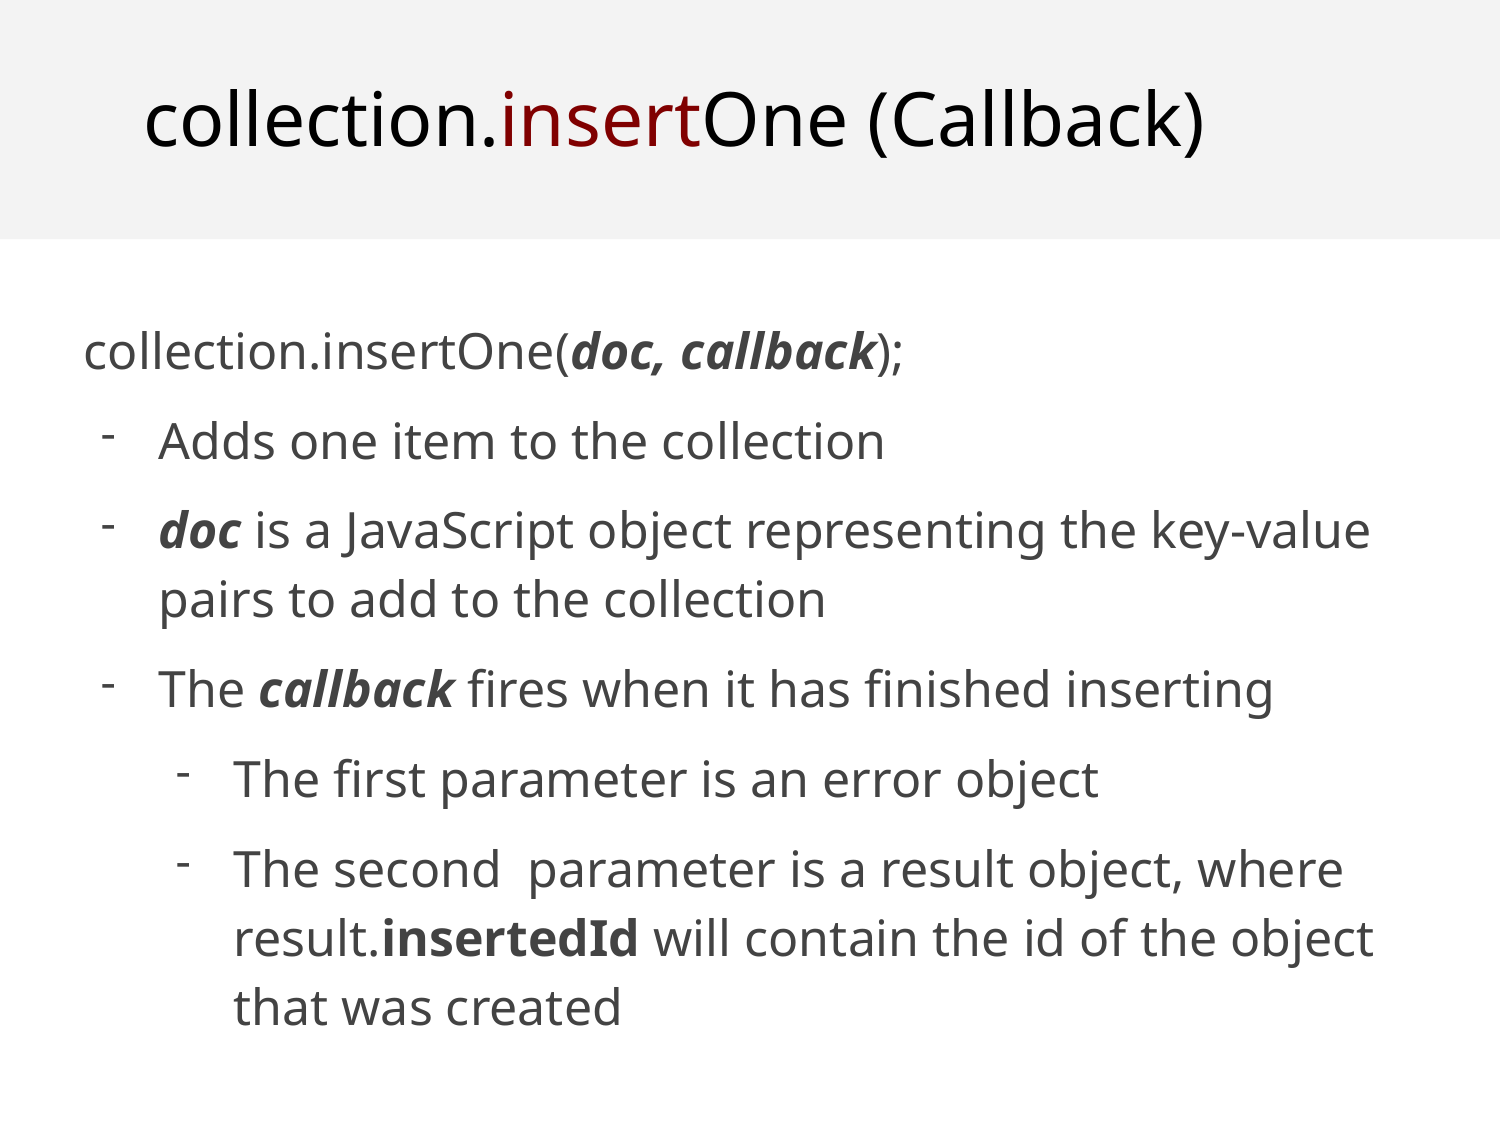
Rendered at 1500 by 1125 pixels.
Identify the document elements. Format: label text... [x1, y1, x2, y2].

list collection.insertOne(doc, callback); Adds one item to the collection doc is a JavaScript object representing the key-value pairs to add to the collection The callback fires when it has finished inserting The first parameter is an error object The second parameter is a result object, where result.insertedId will contain the id of the object that was created [68, 295, 1418, 884]
title collection.insertOne (Callback) [128, 56, 1372, 183]
